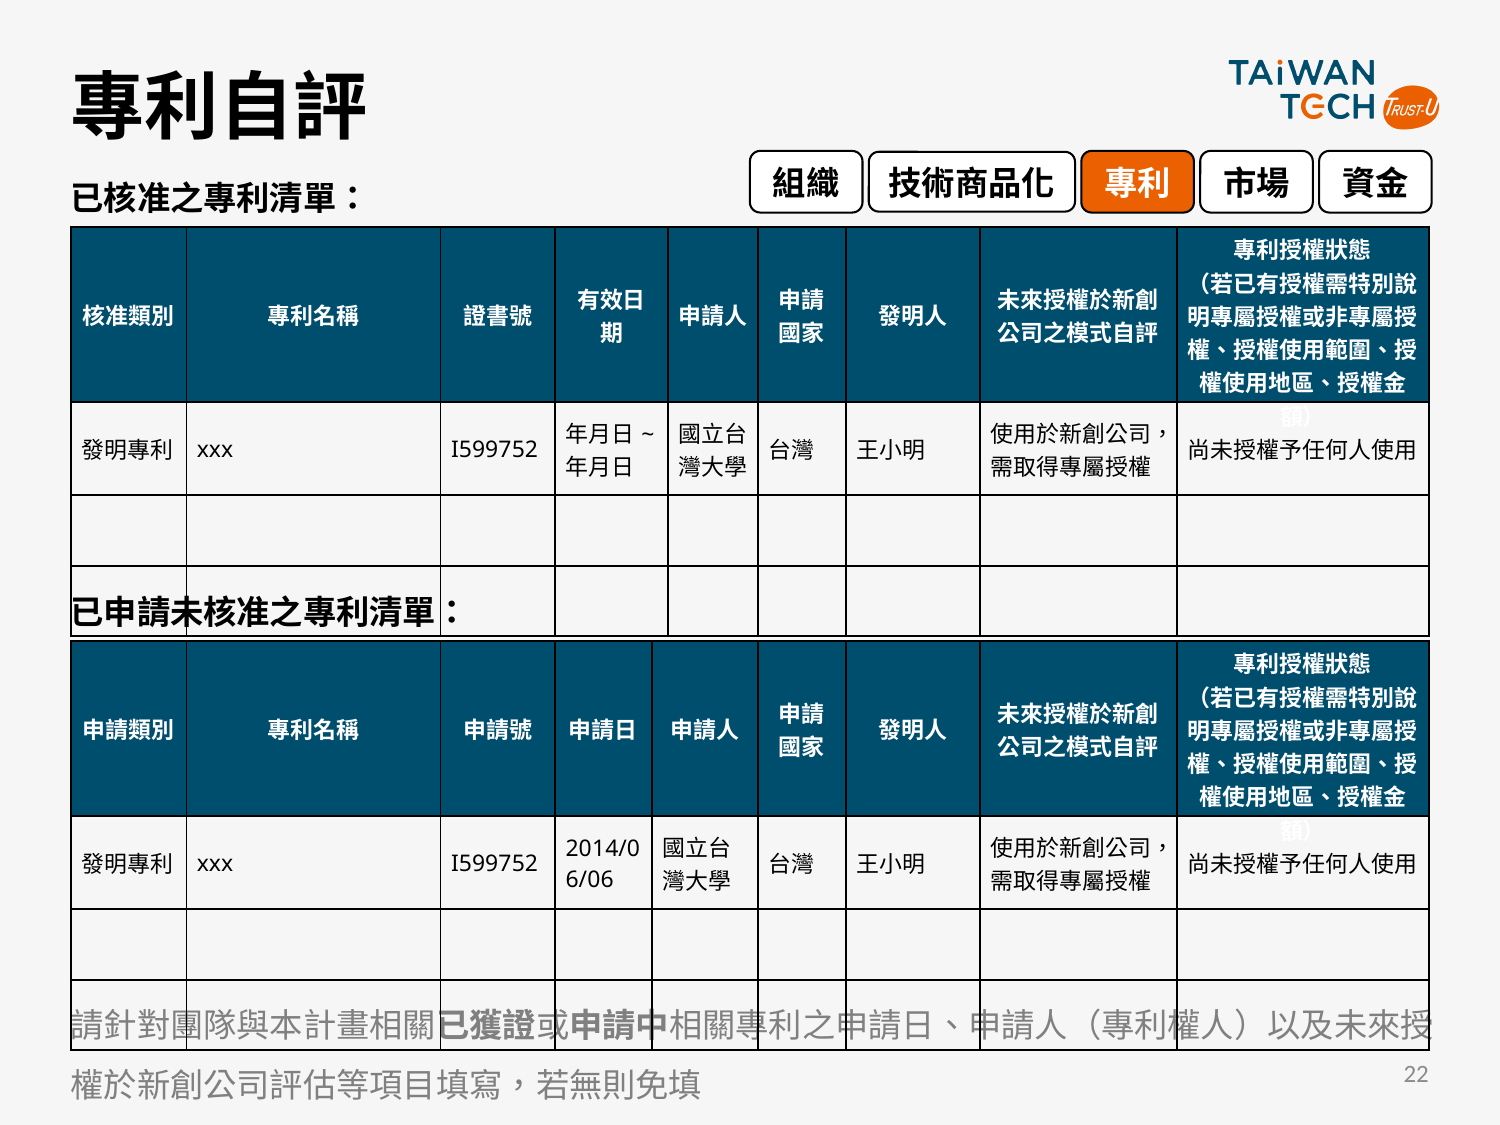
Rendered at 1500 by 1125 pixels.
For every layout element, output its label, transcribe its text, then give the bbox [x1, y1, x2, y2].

title 專利自評 [55, 33, 1444, 150]
table_cell 王小明 [847, 817, 979, 908]
table_header 申請國家 [759, 228, 845, 401]
table_cell [1178, 981, 1428, 1042]
table_cell [72, 496, 186, 564]
table_cell [653, 981, 757, 1049]
text_box 已核准之專利清單： [55, 150, 1444, 225]
table_header 未來授權於新創公司之模式自評 [981, 228, 1176, 401]
table_cell [72, 910, 186, 979]
table_cell [72, 981, 186, 1049]
slide_number 22 [1106, 1042, 1445, 1103]
table_header 證書號 [441, 228, 554, 401]
table_header 發明人 [847, 642, 979, 815]
table_header 申請號 [441, 642, 554, 815]
table_header 申請日 [556, 642, 651, 815]
table_cell 國立台灣大學 [653, 817, 757, 908]
text_box 請針對團隊與本計畫相關已獲證或申請中相關專利之申請日、申請人（專利權人）以及未來授權於新創公司評估等項目填寫，若無則免填 [55, 976, 1476, 1112]
table_cell [1178, 910, 1428, 979]
table_header 申請類別 [72, 642, 186, 815]
table_header 申請人 [669, 228, 757, 401]
table_header 專利名稱 [187, 642, 440, 815]
table_cell [981, 496, 1176, 564]
table_header 未來授權於新創公司之模式自評 [981, 642, 1176, 815]
table_header 發明人 [847, 228, 979, 401]
table_cell [441, 496, 554, 564]
table_cell [981, 910, 1176, 979]
table_cell 台灣 [759, 403, 845, 494]
table_cell 王小明 [847, 403, 979, 494]
table_cell [847, 910, 979, 979]
table_cell 國立台灣大學 [669, 403, 757, 494]
table_cell [847, 496, 979, 564]
table_header 專利名稱 [187, 228, 440, 401]
table_cell 使用於新創公司，需取得專屬授權 [981, 403, 1176, 494]
table_header 專利授權狀態 （若已有授權需特別說明專屬授權或非專屬授權、授權使用範圍、授權使用地區、授權金額） [1178, 642, 1428, 815]
table_cell 2014/06/06 [556, 817, 651, 908]
table_cell 尚未授權予任何人使用 [1178, 817, 1428, 908]
table_cell xxx [187, 403, 440, 494]
table_cell [759, 981, 845, 1049]
table_cell 台灣 [759, 817, 845, 908]
table_cell 尚未授權予任何人使用 [1178, 403, 1428, 494]
table_header 核准類別 [72, 228, 186, 401]
table_header 申請人 [653, 642, 757, 815]
table_cell 發明專利 [72, 817, 186, 908]
table_cell [441, 981, 554, 1049]
table_cell I599752 [441, 403, 554, 494]
table_cell [556, 910, 651, 979]
text_box 已申請未核准之專利清單： [55, 564, 1444, 639]
table_cell [653, 910, 757, 979]
table_cell [669, 496, 757, 564]
table_cell [187, 981, 440, 1049]
table_cell [981, 981, 1176, 1049]
table_cell [759, 496, 845, 564]
table_cell [759, 910, 845, 979]
table_cell [556, 496, 667, 564]
table_cell [847, 981, 979, 1049]
table_cell 發明專利 [72, 403, 186, 494]
table_header 有效日期 [556, 228, 667, 401]
table_header 申請國家 [759, 642, 845, 815]
table_cell I599752 [441, 817, 554, 908]
table_cell [1178, 496, 1428, 564]
table_header 專利授權狀態 （若已有授權需特別說明專屬授權或非專屬授權、授權使用範圍、授權使用地區、授權金額） [1178, 228, 1428, 401]
table_cell xxx [187, 817, 440, 908]
table_cell [187, 496, 440, 564]
table_cell 使用於新創公司，需取得專屬授權 [981, 817, 1176, 908]
table_cell [187, 910, 440, 979]
table_cell [441, 910, 554, 979]
table_cell 年月日~年月日 [556, 403, 667, 494]
table_cell [556, 981, 651, 1049]
